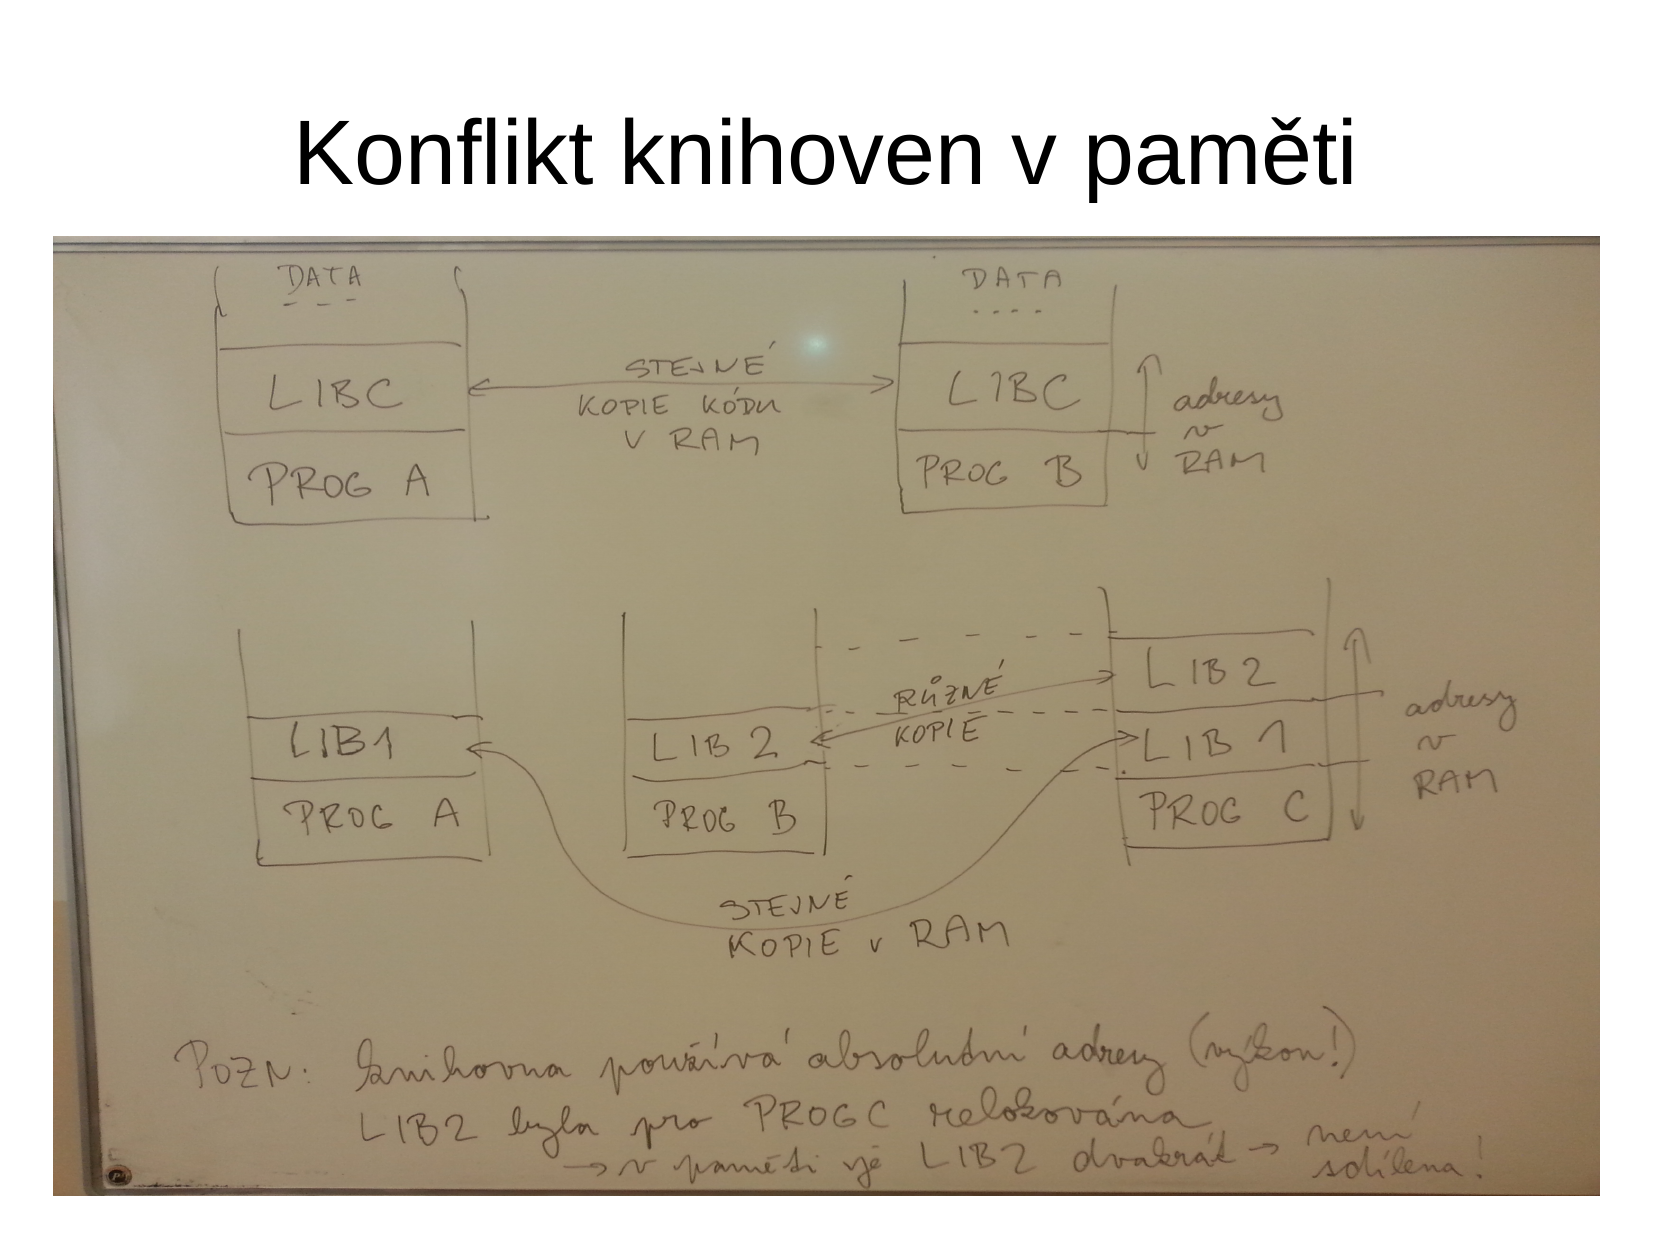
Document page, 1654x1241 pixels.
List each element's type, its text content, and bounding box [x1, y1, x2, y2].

picture [53, 236, 1600, 1196]
title Konflikt knihoven v paměti [82, 49, 1571, 236]
